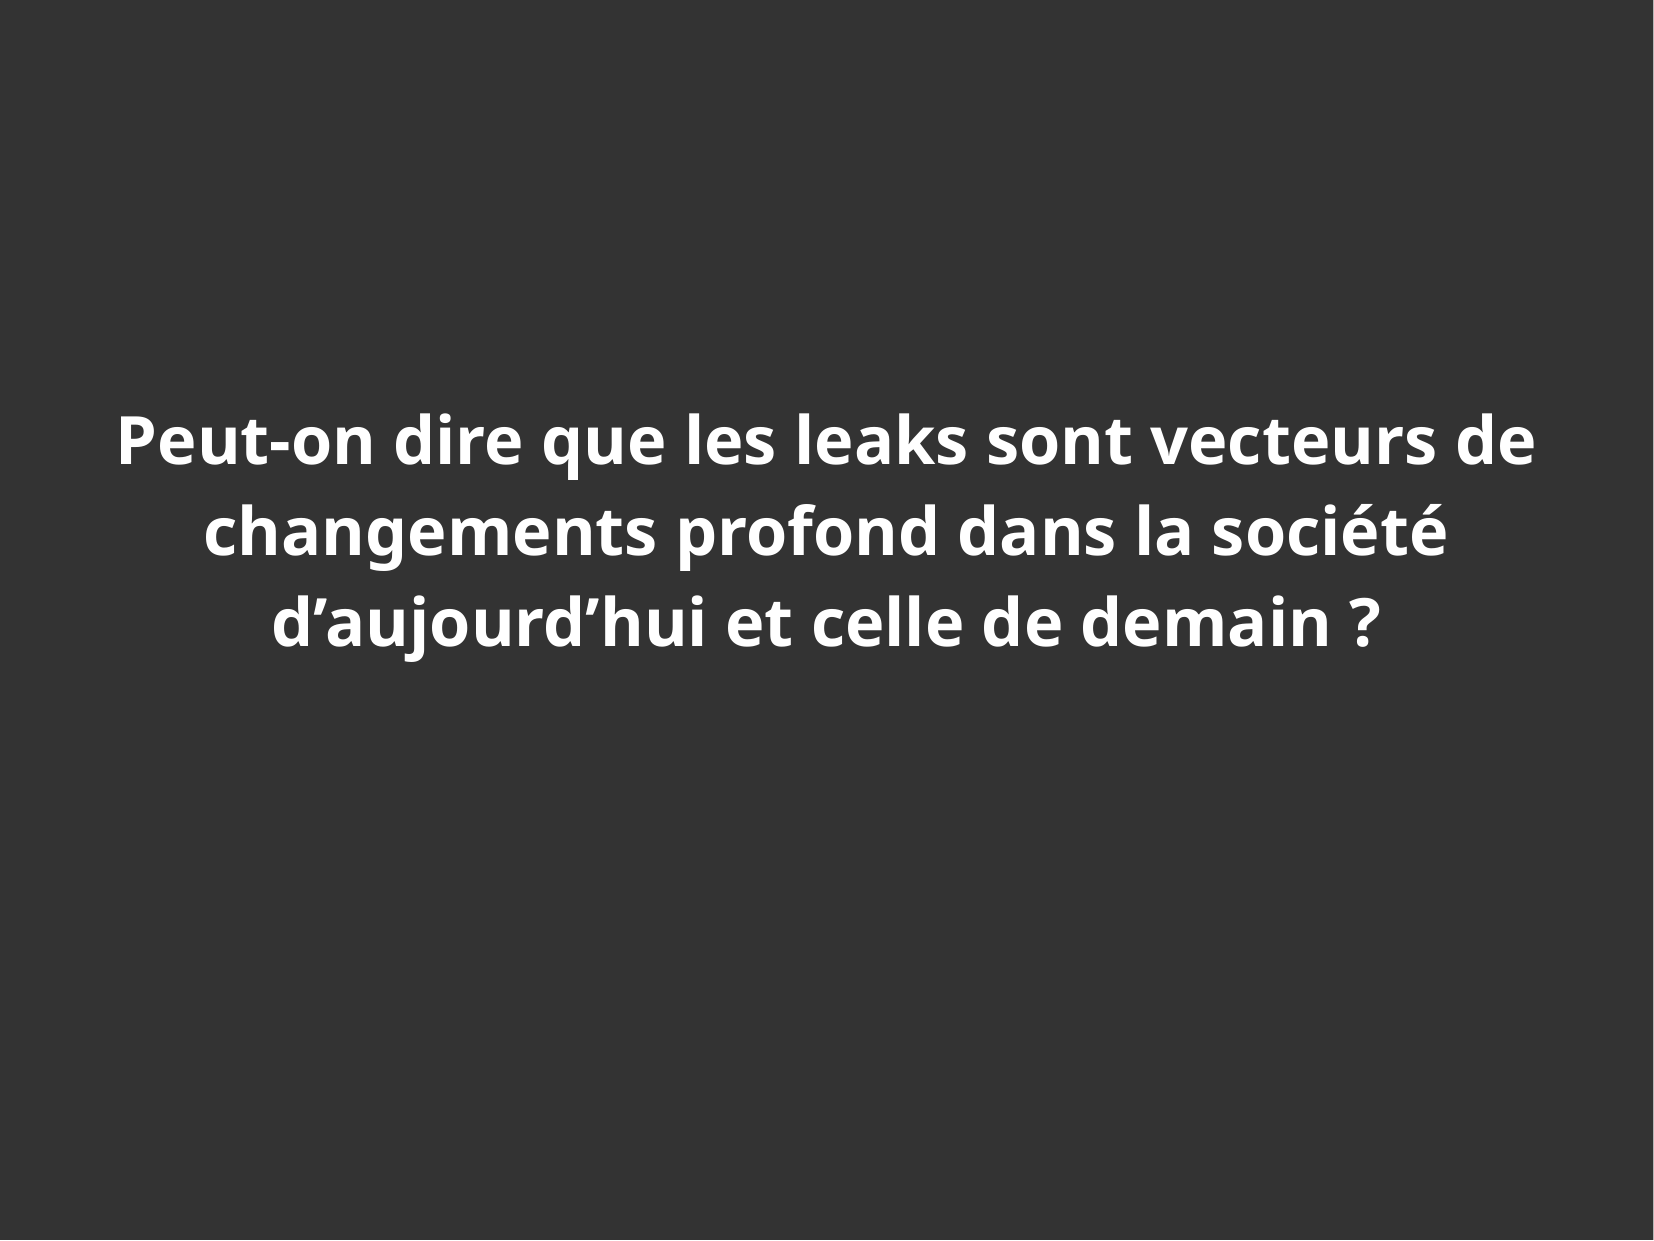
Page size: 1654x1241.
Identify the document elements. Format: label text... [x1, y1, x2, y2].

subtitle Peut-on dire que les leaks sont vecteurs de changements profond dans la société d’aujourd’hui et celle de demain ? [82, 49, 1571, 1010]
